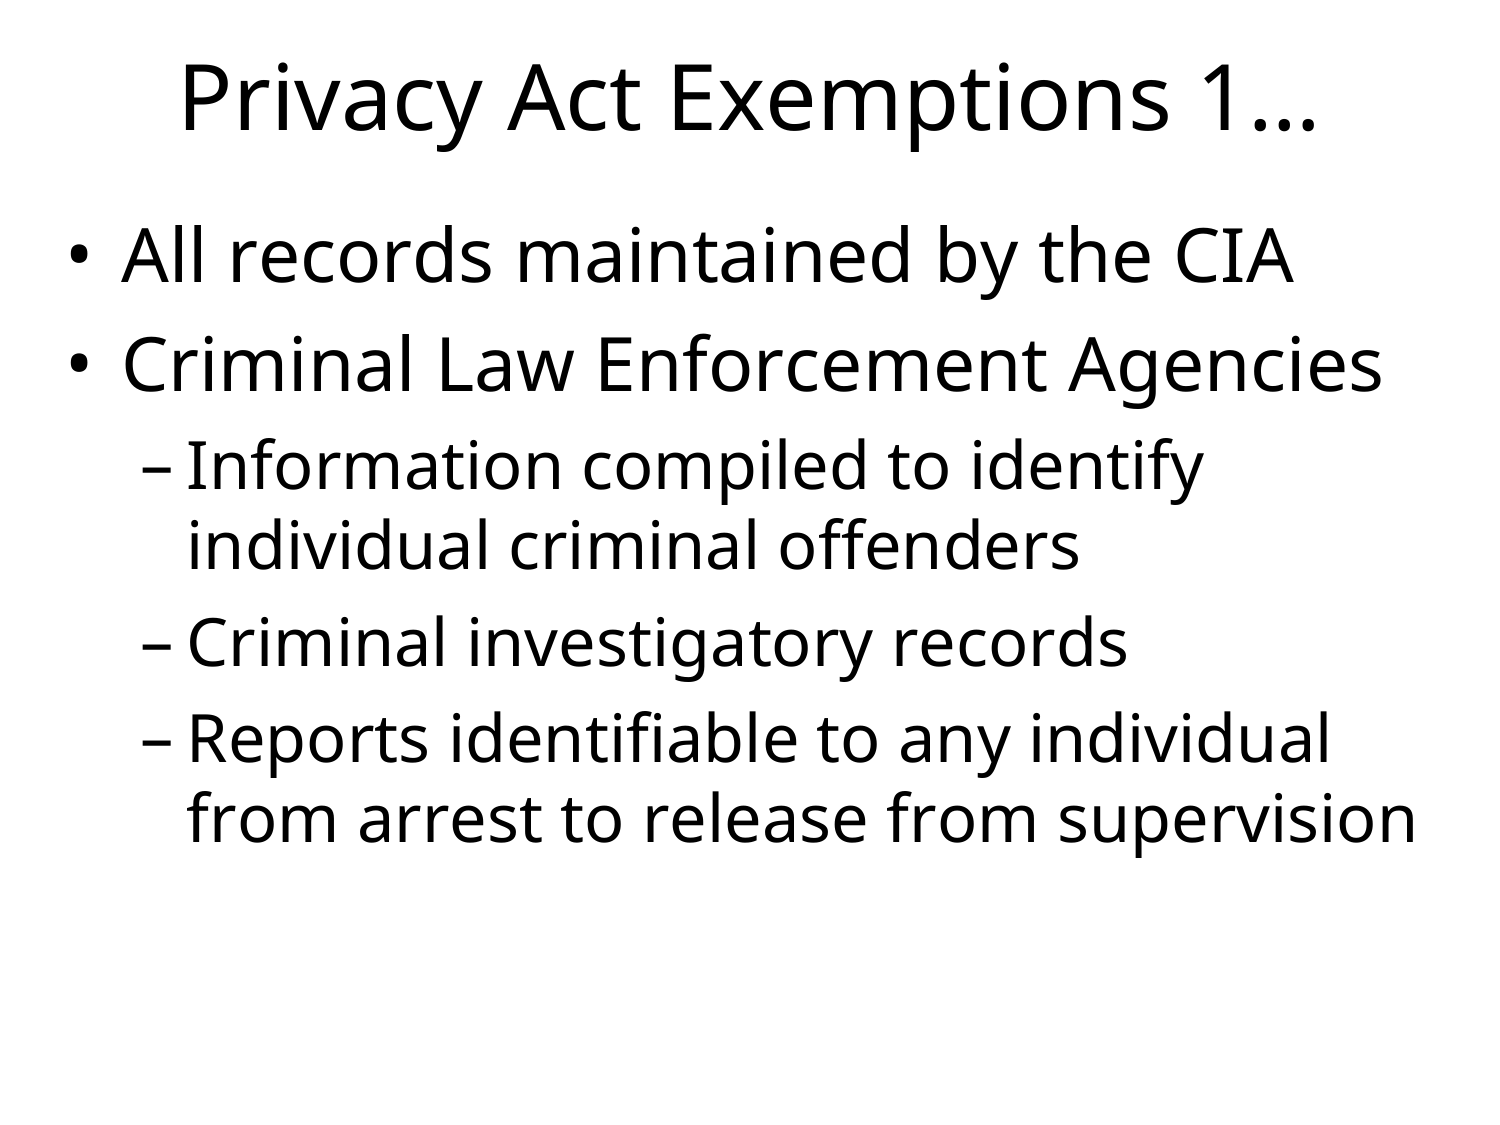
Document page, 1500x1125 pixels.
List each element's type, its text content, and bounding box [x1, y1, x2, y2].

list All records maintained by the CIA Criminal Law Enforcement Agencies Information compiled to identify individual criminal offenders Criminal investigatory records Reports identifiable to any individual from arrest to release from supervision [50, 199, 1450, 1125]
title Privacy Act Exemptions 1… [112, 0, 1388, 188]
